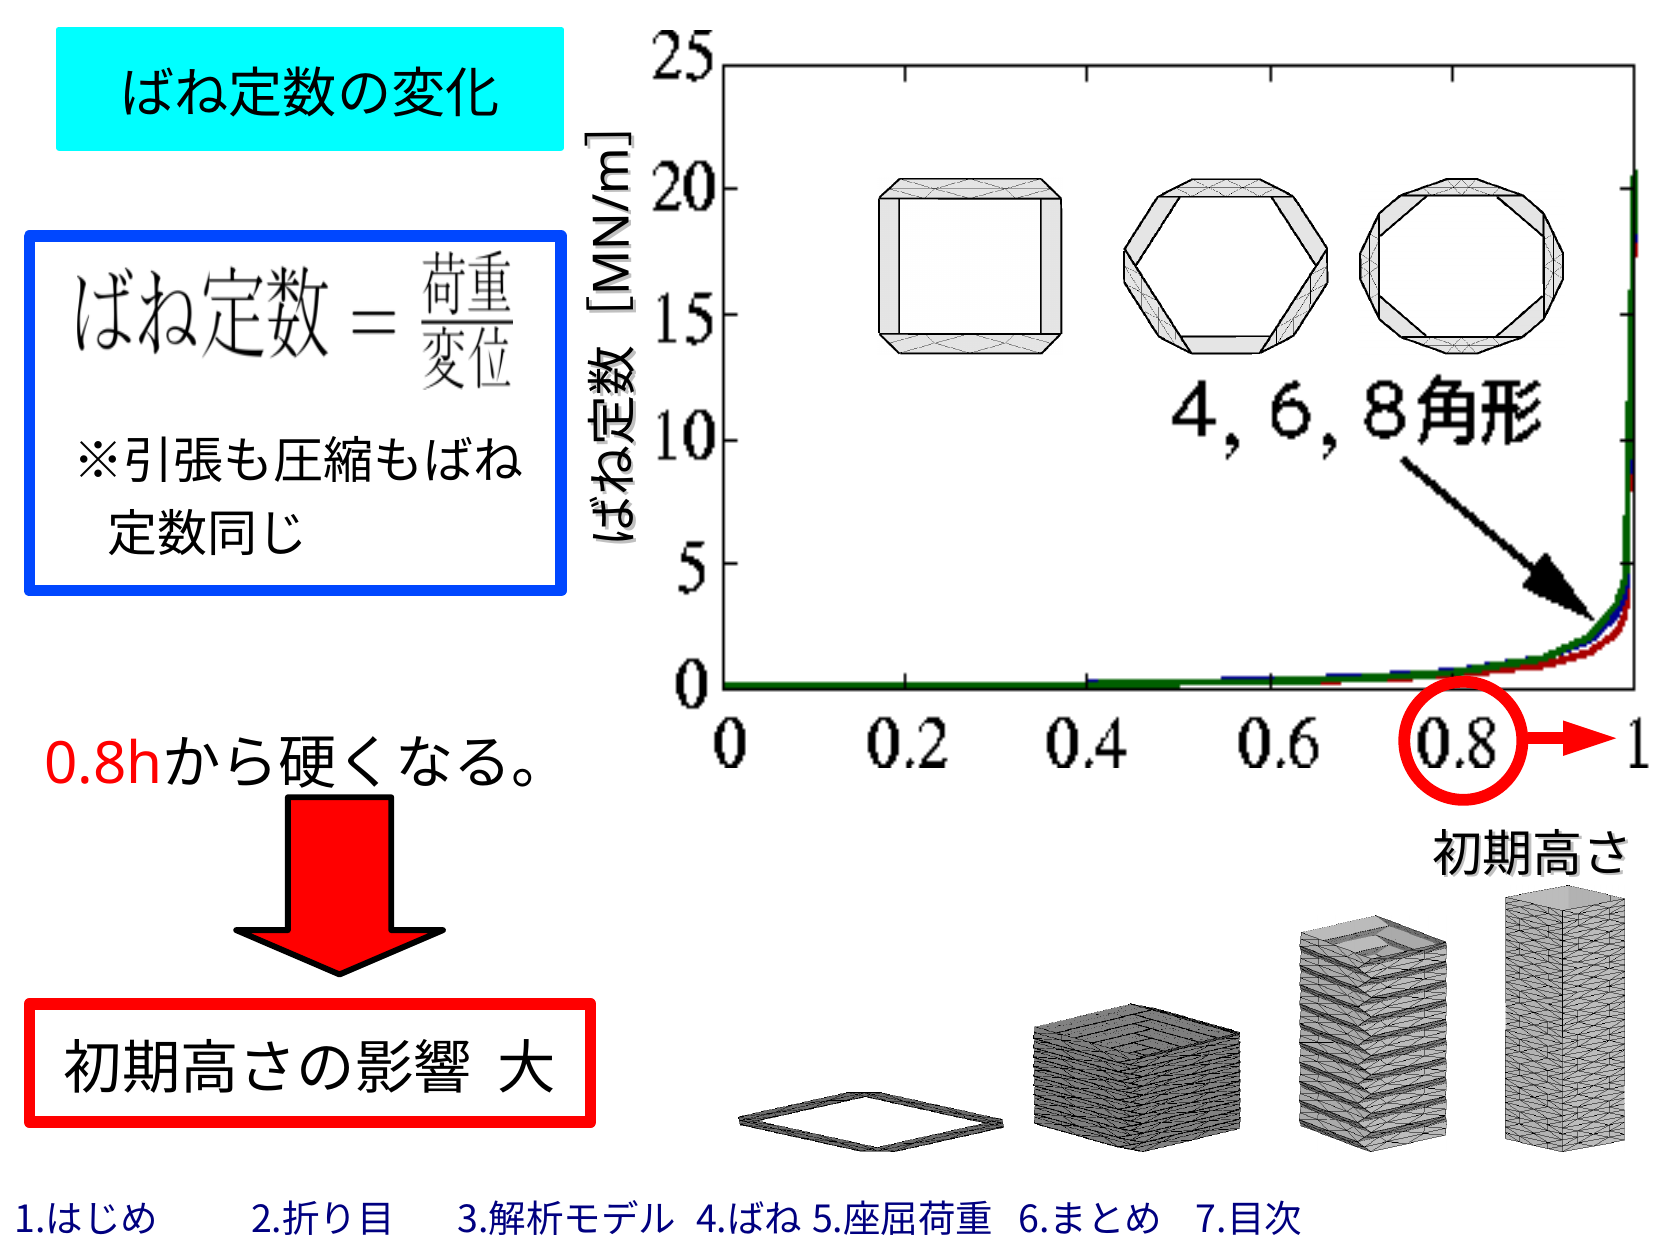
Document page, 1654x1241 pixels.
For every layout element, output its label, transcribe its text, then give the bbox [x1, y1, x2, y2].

text_box 4.ばね [681, 1181, 797, 1241]
picture [1411, 688, 1516, 768]
text_box 6.まとめ [1003, 1181, 1181, 1241]
text_box ※引張も圧縮もばね 定数同じ [59, 413, 555, 559]
text_box ばね定数の変化 [59, 29, 562, 148]
picture [1033, 1003, 1241, 1152]
picture [1505, 885, 1625, 1152]
picture [636, 30, 1654, 768]
picture [77, 250, 513, 390]
text_box [236, 797, 443, 975]
text_box 0.8hから硬くなる。 [29, 708, 621, 800]
picture [1299, 915, 1447, 1152]
text_box 2.折り目 [236, 1181, 432, 1241]
text_box 3.解析モデル [442, 1181, 681, 1241]
text_box ばね定数［MN/m］ [562, 60, 636, 562]
text_box 5.座屈荷重 [797, 1181, 1003, 1241]
text_box 初期高さの影響 大 [29, 1003, 591, 1123]
text_box 7.目次 [1181, 1181, 1327, 1241]
text_box 初期高さ [1417, 805, 1647, 886]
text_box 1.はじめ [0, 1181, 196, 1241]
picture [738, 1092, 1004, 1152]
